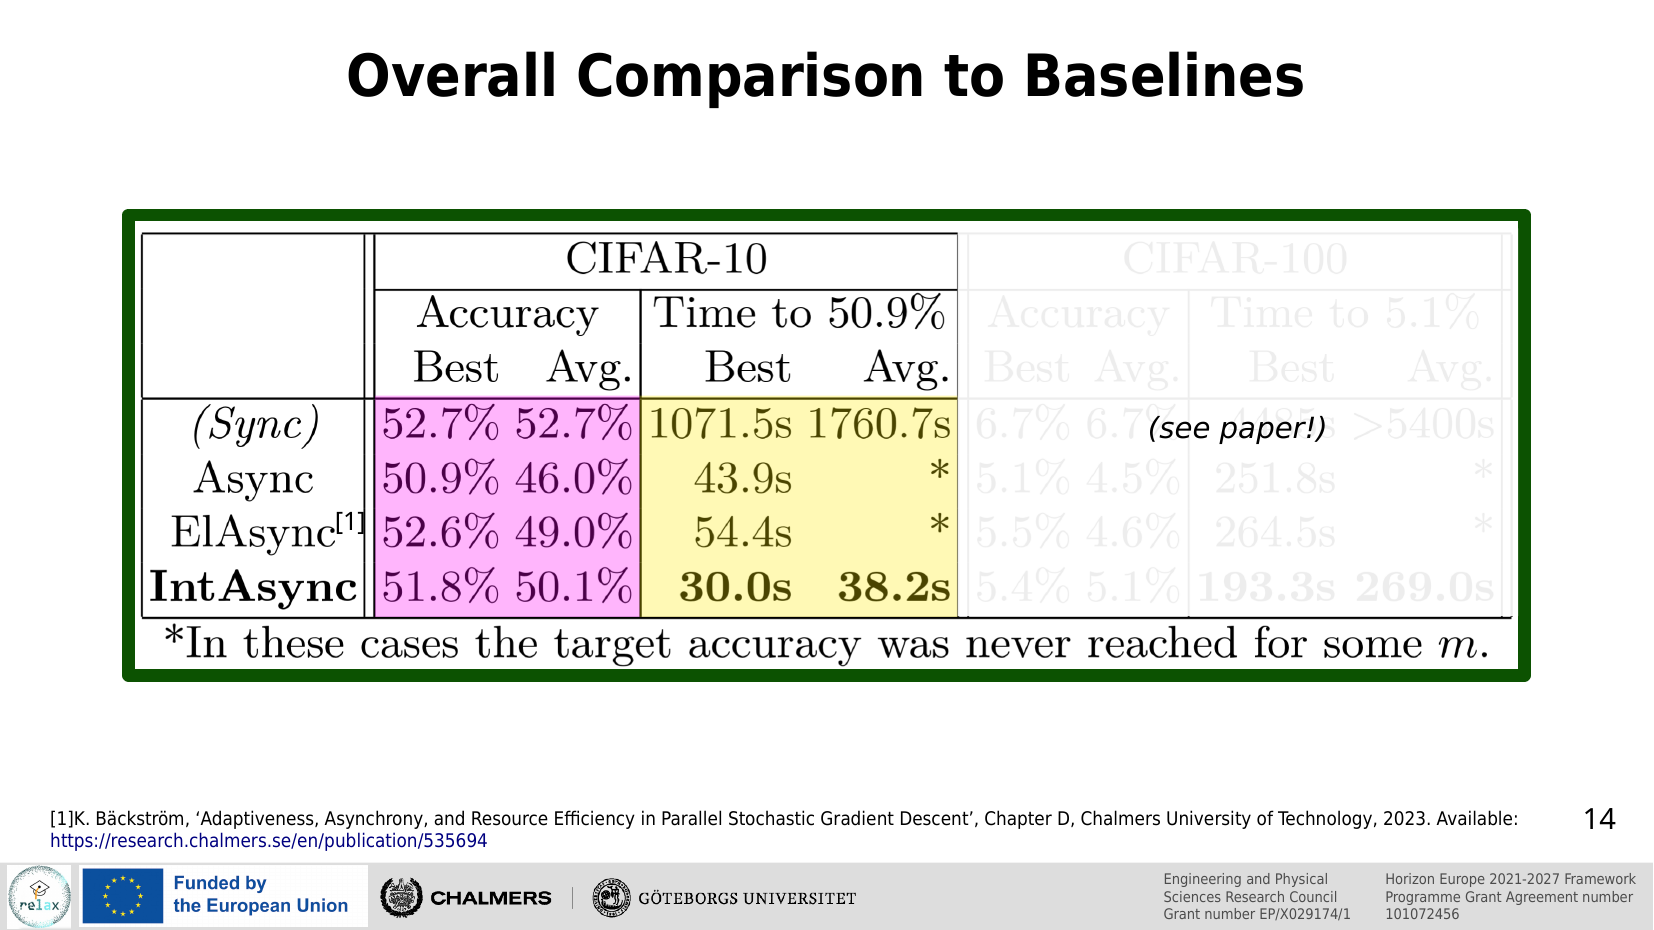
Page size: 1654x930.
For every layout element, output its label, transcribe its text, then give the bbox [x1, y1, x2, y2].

title Overall Comparison to Baselines [82, 19, 1571, 133]
picture [134, 221, 1519, 670]
text_box [374, 228, 1519, 617]
text_box (see paper!) [1133, 403, 1343, 453]
picture [7, 865, 71, 929]
picture [79, 860, 876, 930]
text_box [1]K. Bäckström, ‘Adaptiveness, Asynchrony, and Resource Efficiency in Parallel Stochastic Gradient Descent’, Chapter D, Chalmers University of Technology, 2023. Available: https://research.chalmers.se/en/publication/535694 [35, 800, 1623, 860]
text_box [1] [320, 490, 387, 555]
